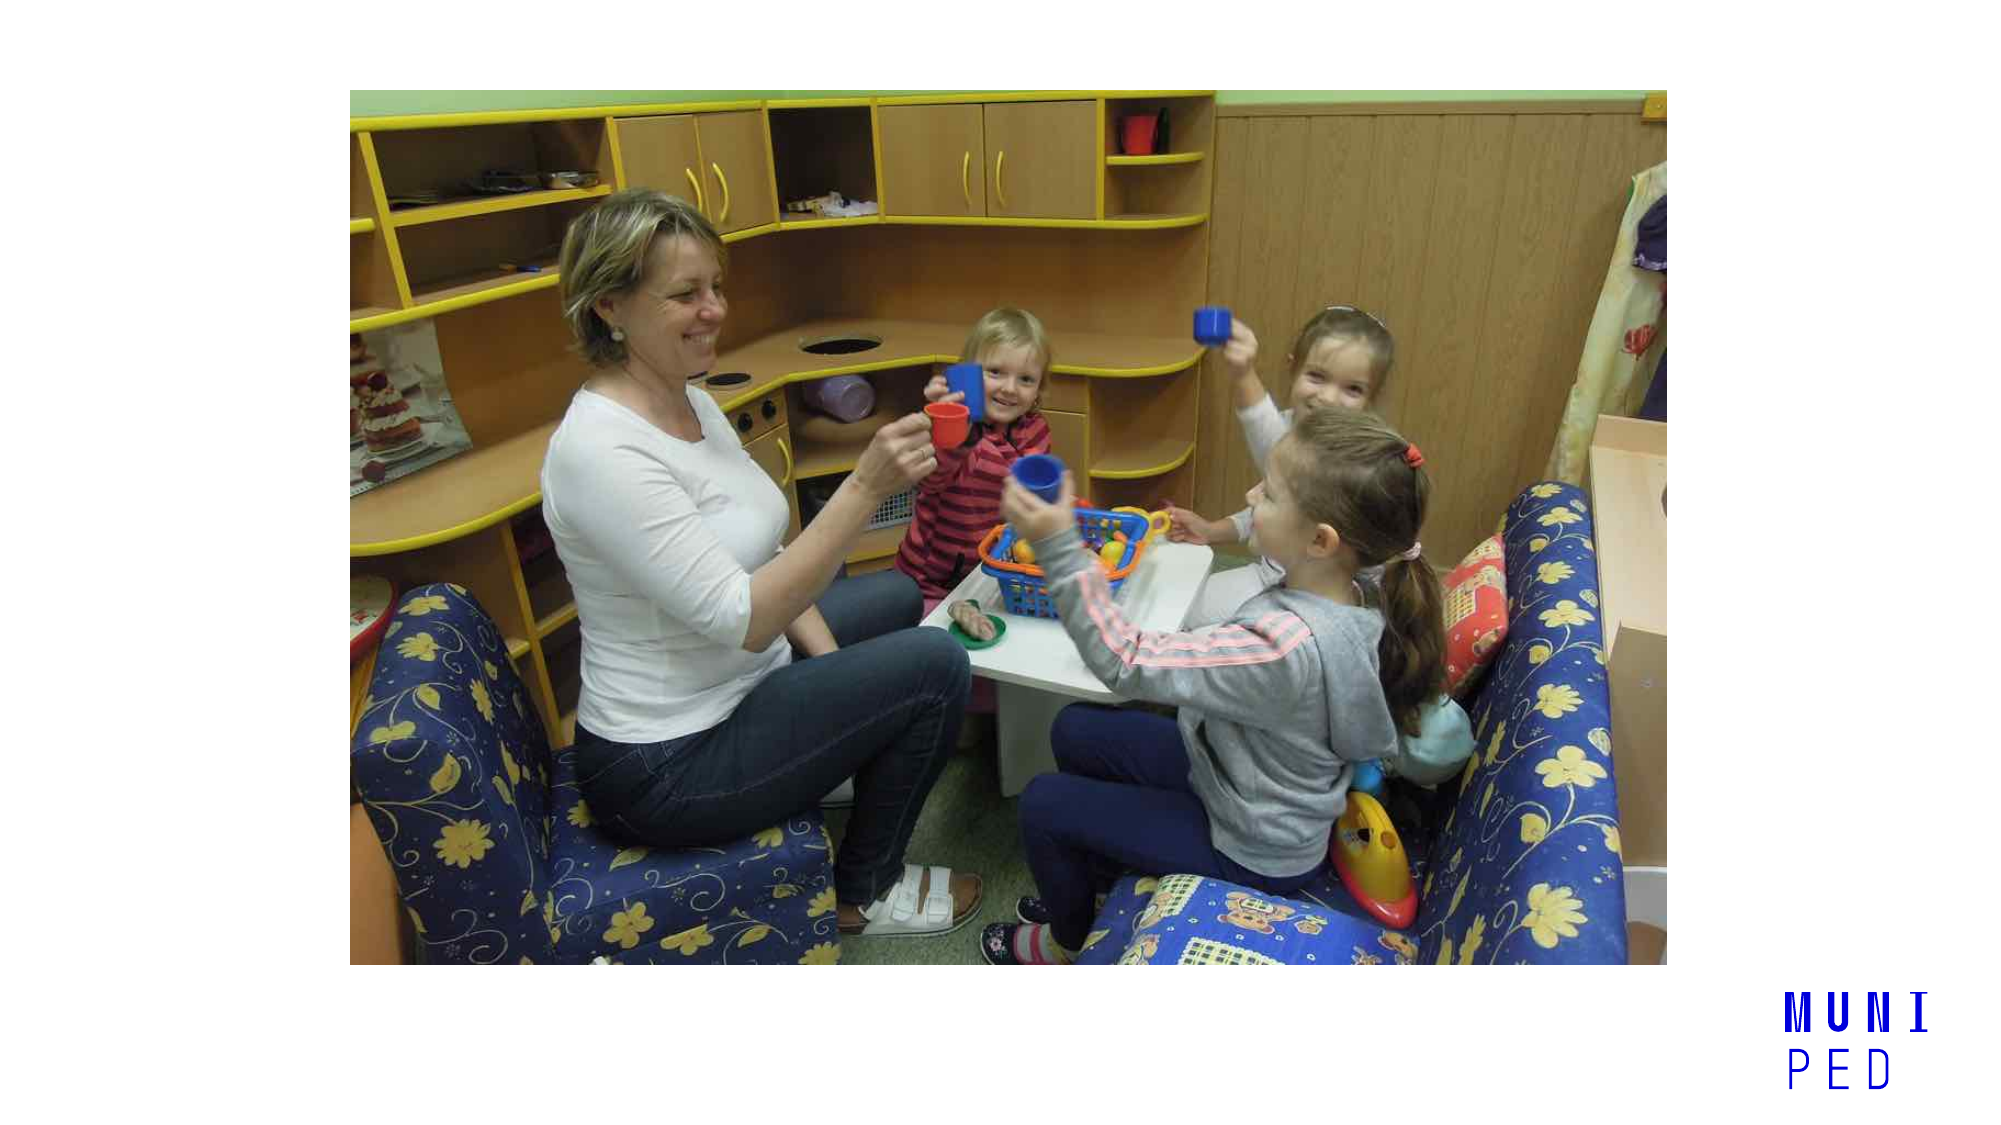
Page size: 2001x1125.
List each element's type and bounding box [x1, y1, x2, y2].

picture [350, 90, 1667, 965]
